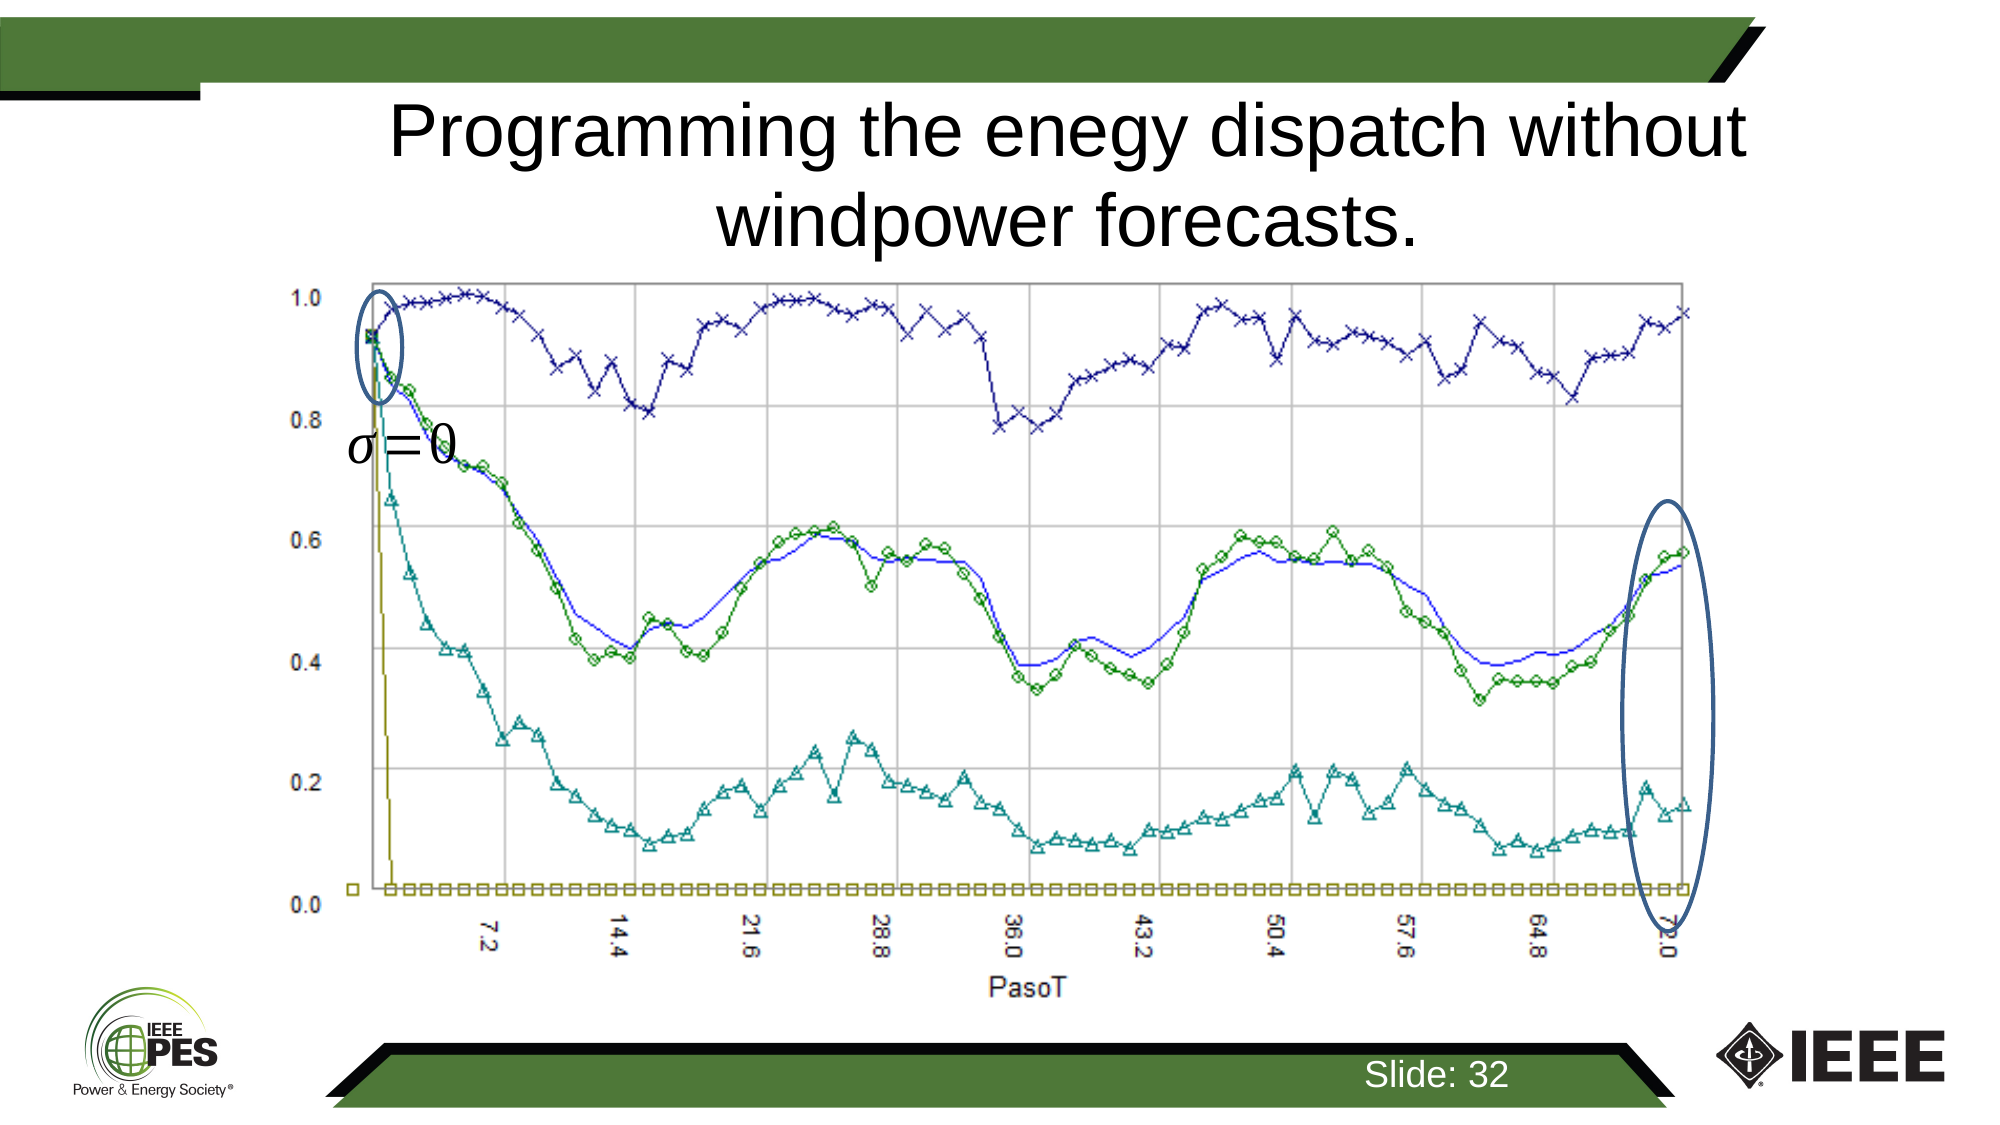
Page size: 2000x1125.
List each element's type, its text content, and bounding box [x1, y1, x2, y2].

chart [330, 408, 475, 476]
title Programming the enegy dispatch without windpower forecasts. [200, 82, 1937, 260]
picture [0, 0, 2000, 1125]
